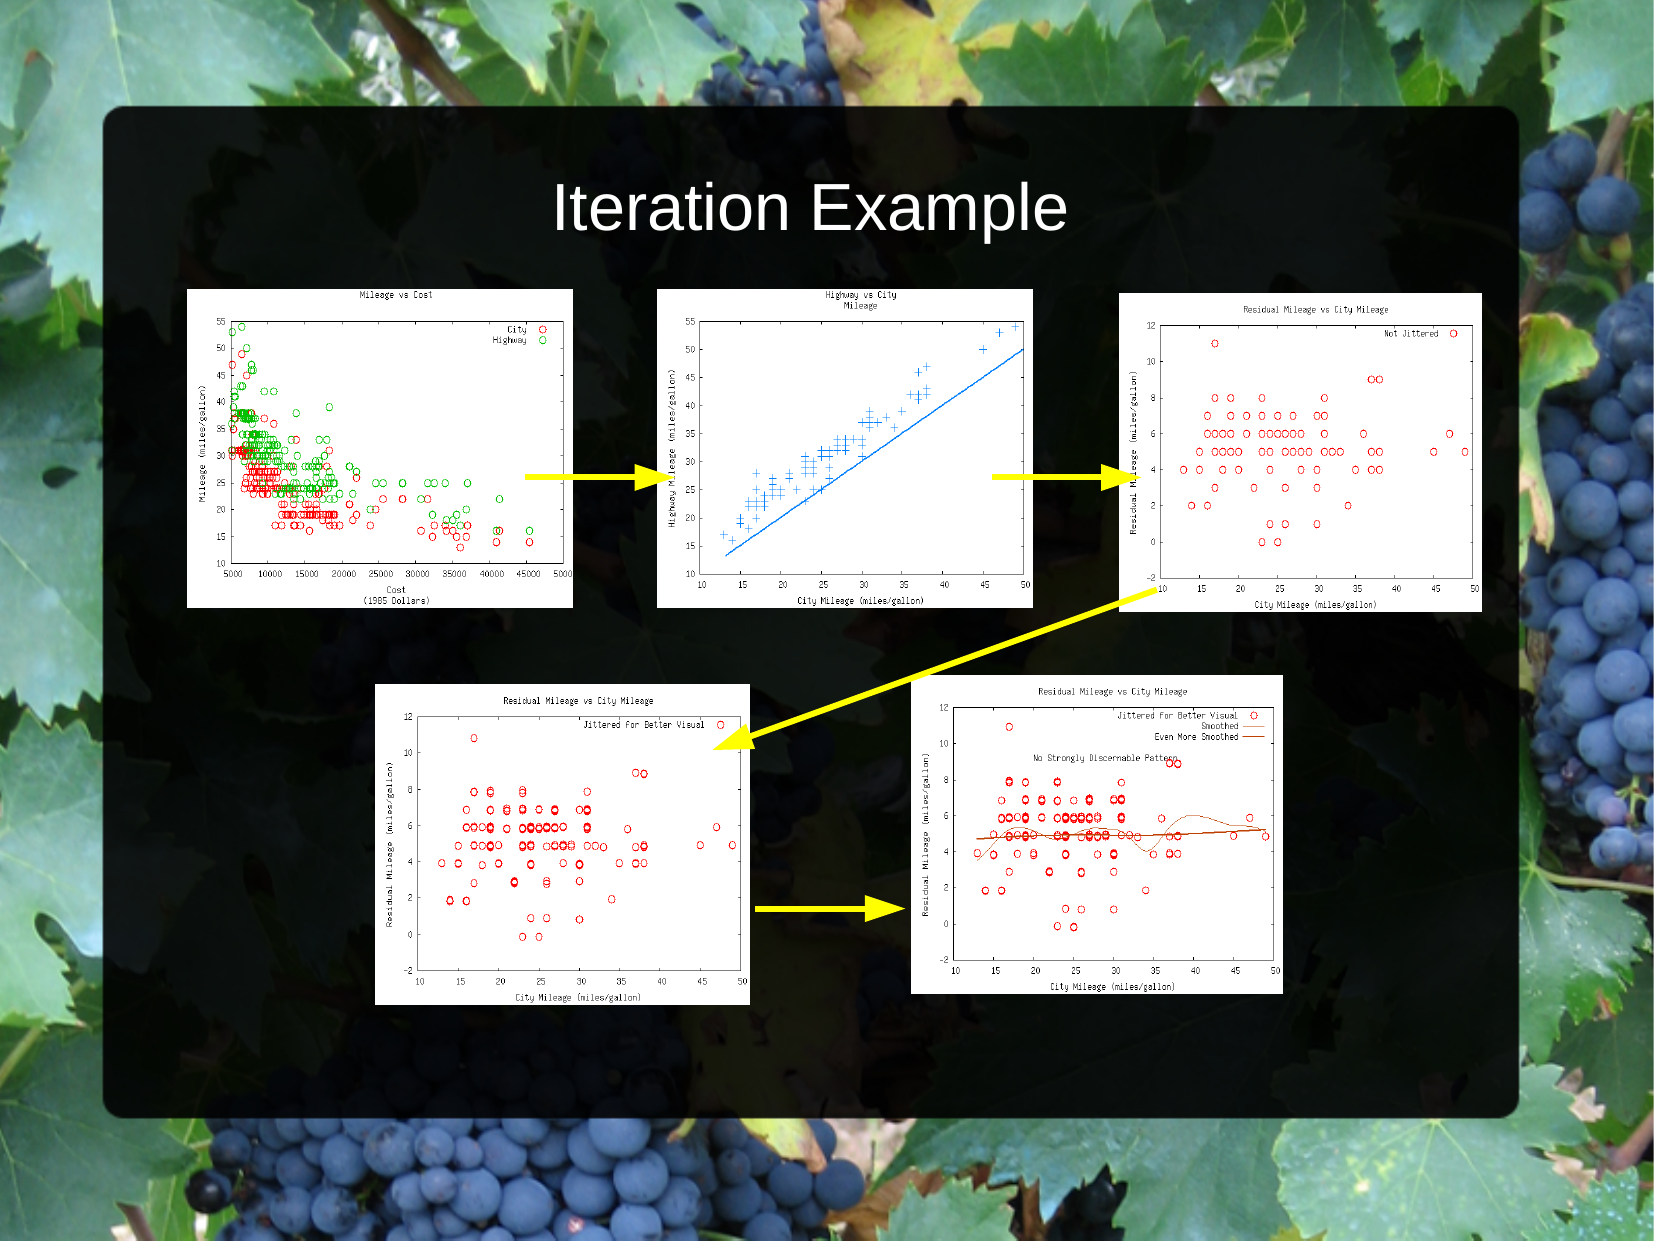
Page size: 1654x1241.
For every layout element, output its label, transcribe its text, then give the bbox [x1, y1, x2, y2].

picture [0, 0, 1654, 1241]
title Iteration Example [491, 169, 1130, 245]
